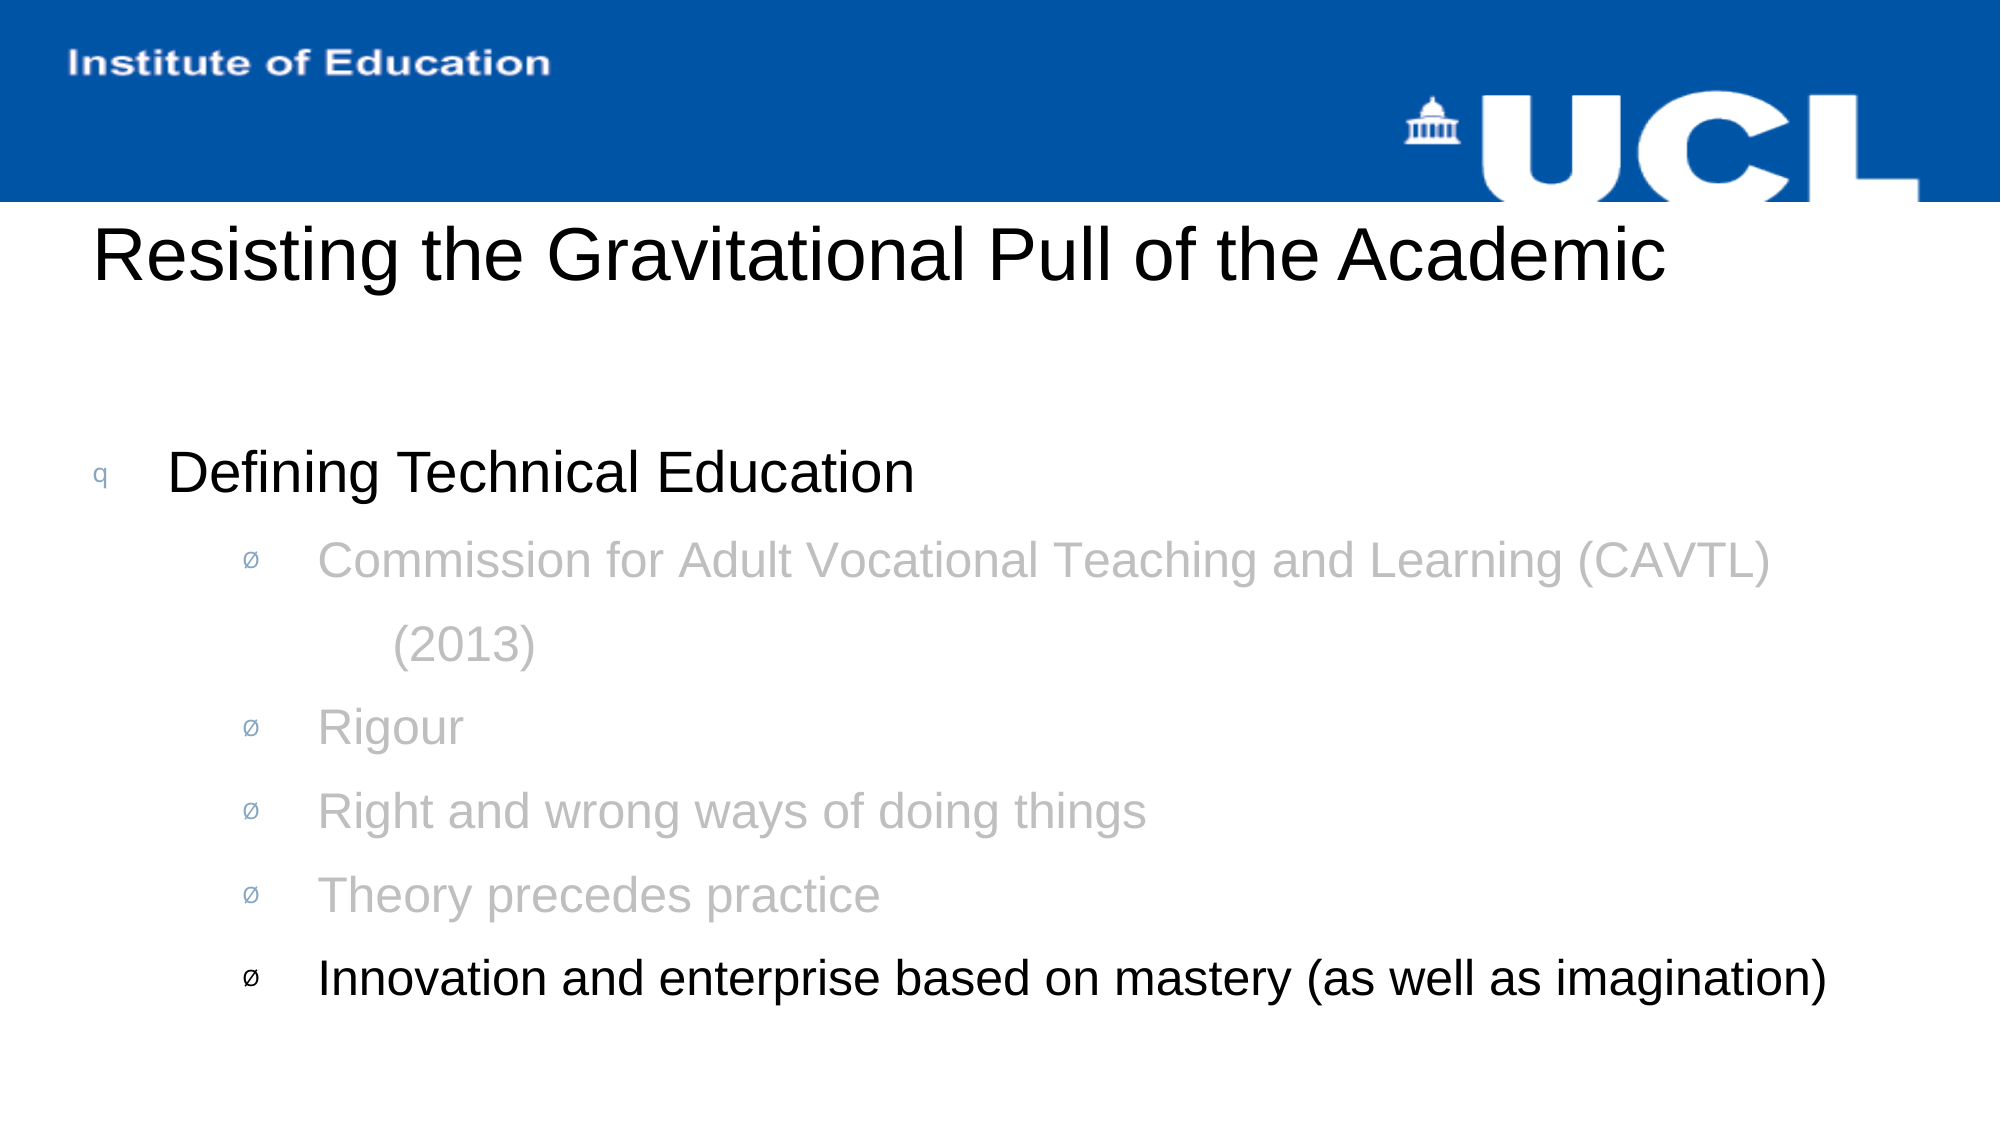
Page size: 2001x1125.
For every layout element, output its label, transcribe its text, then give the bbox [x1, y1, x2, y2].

text_box Resisting the Gravitational Pull of the Academic [77, 205, 1688, 305]
text_box Defining Technical Education Commission for Adult Vocational Teaching and Learning (CAVTL) (2013) Rigour Right and wrong ways of doing things Theory precedes practice Innovation and enterprise based on mastery (as well as imagination) [77, 399, 1887, 1014]
